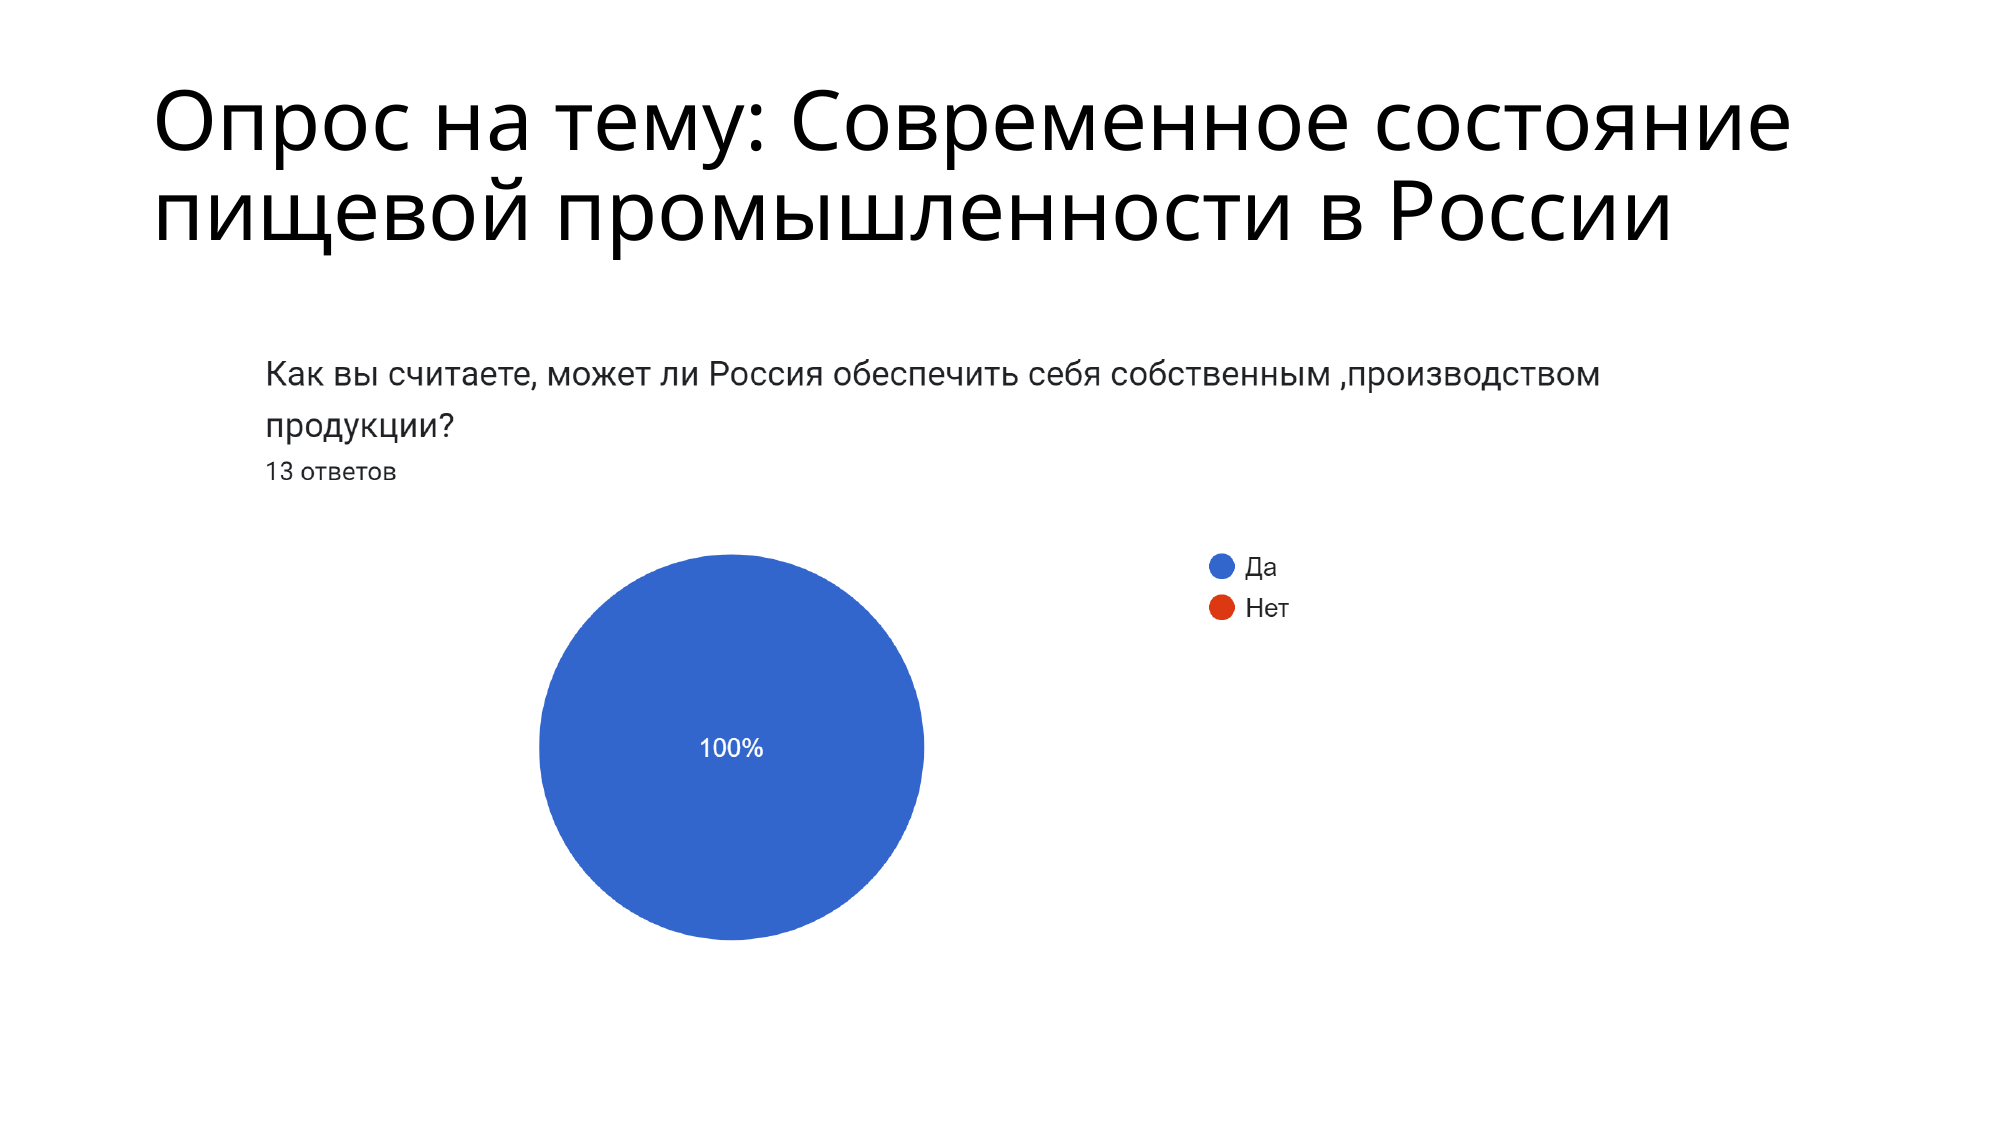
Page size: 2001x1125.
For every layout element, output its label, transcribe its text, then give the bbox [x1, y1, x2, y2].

picture [213, 299, 1787, 1014]
title Опрос на тему: Современное состояние пищевой промышленности в России [137, 59, 1863, 278]
